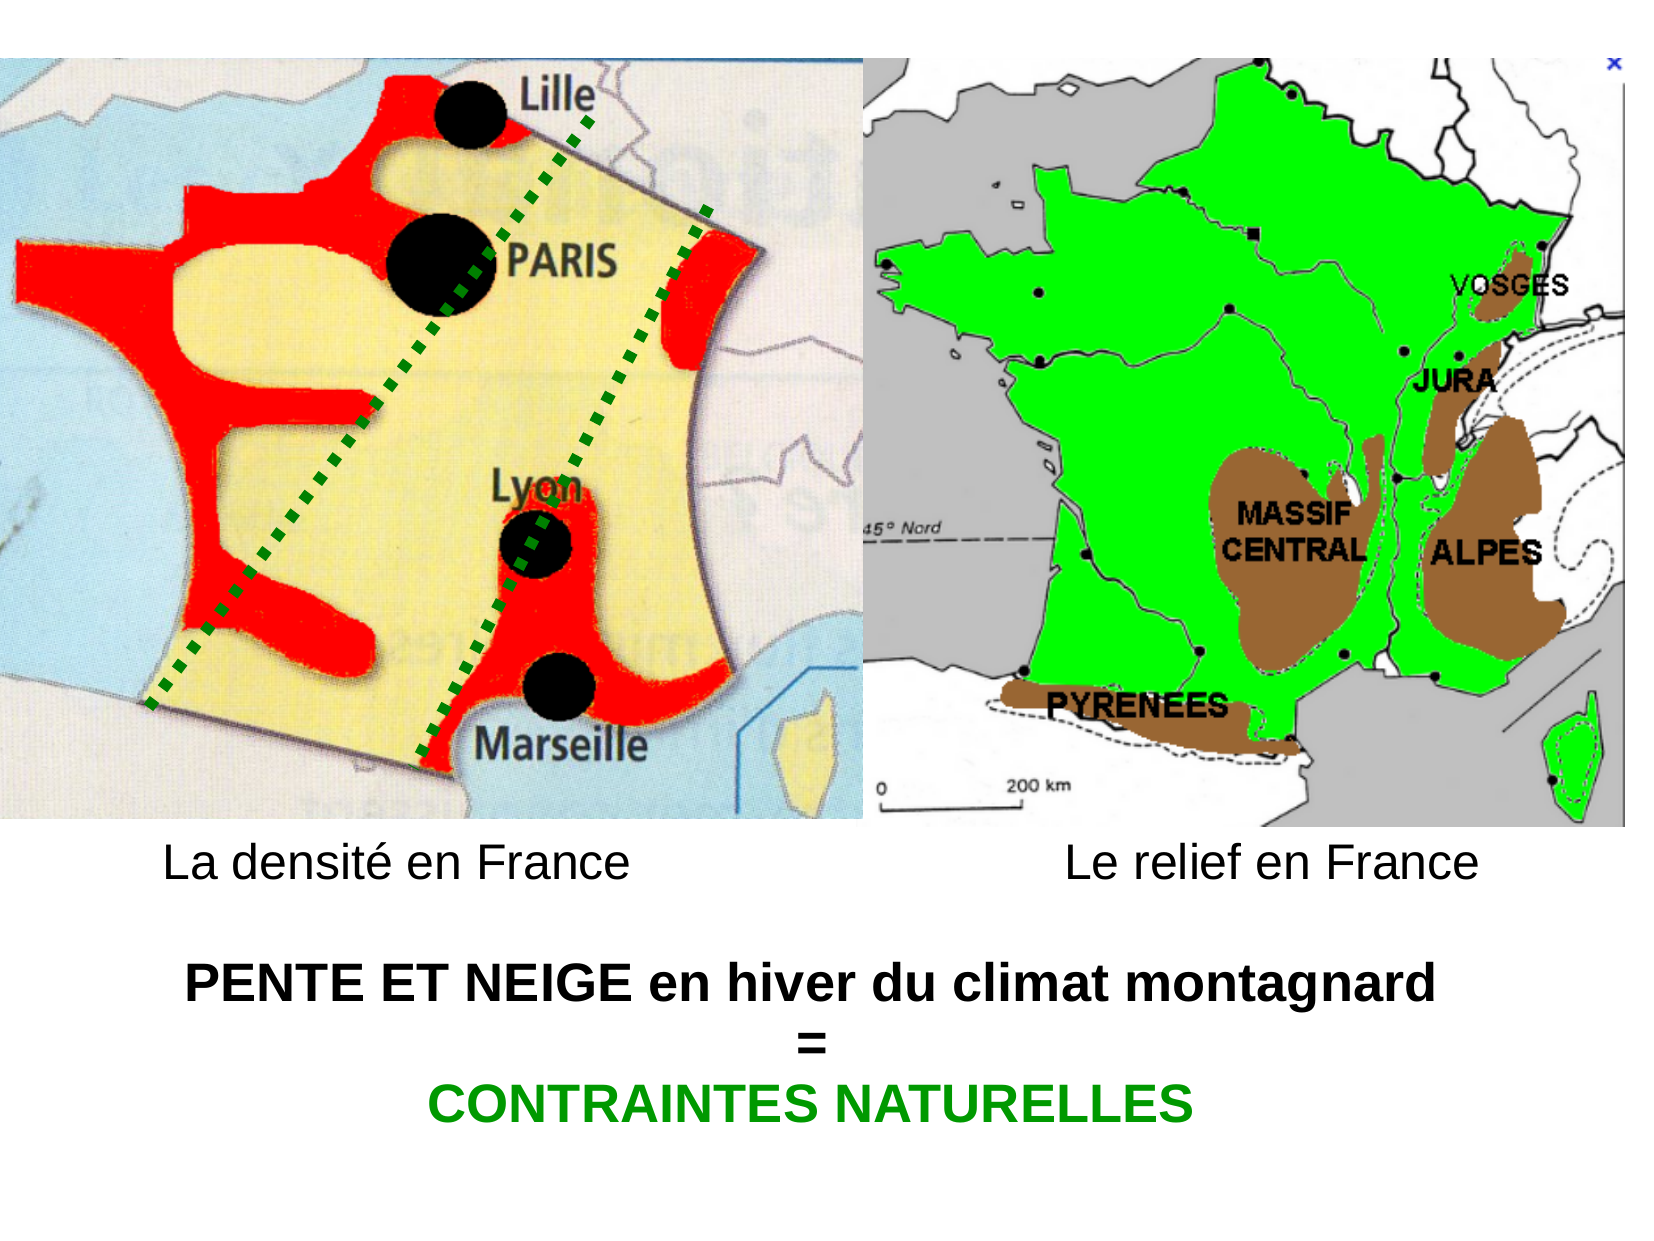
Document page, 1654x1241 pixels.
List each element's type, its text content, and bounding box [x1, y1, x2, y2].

picture [0, 58, 1625, 827]
text_box PENTE ET NEIGE en hiver du climat montagnard = CONTRAINTES NATURELLES [88, 944, 1536, 1208]
text_box La densité en France Le relief en France [147, 826, 1595, 898]
